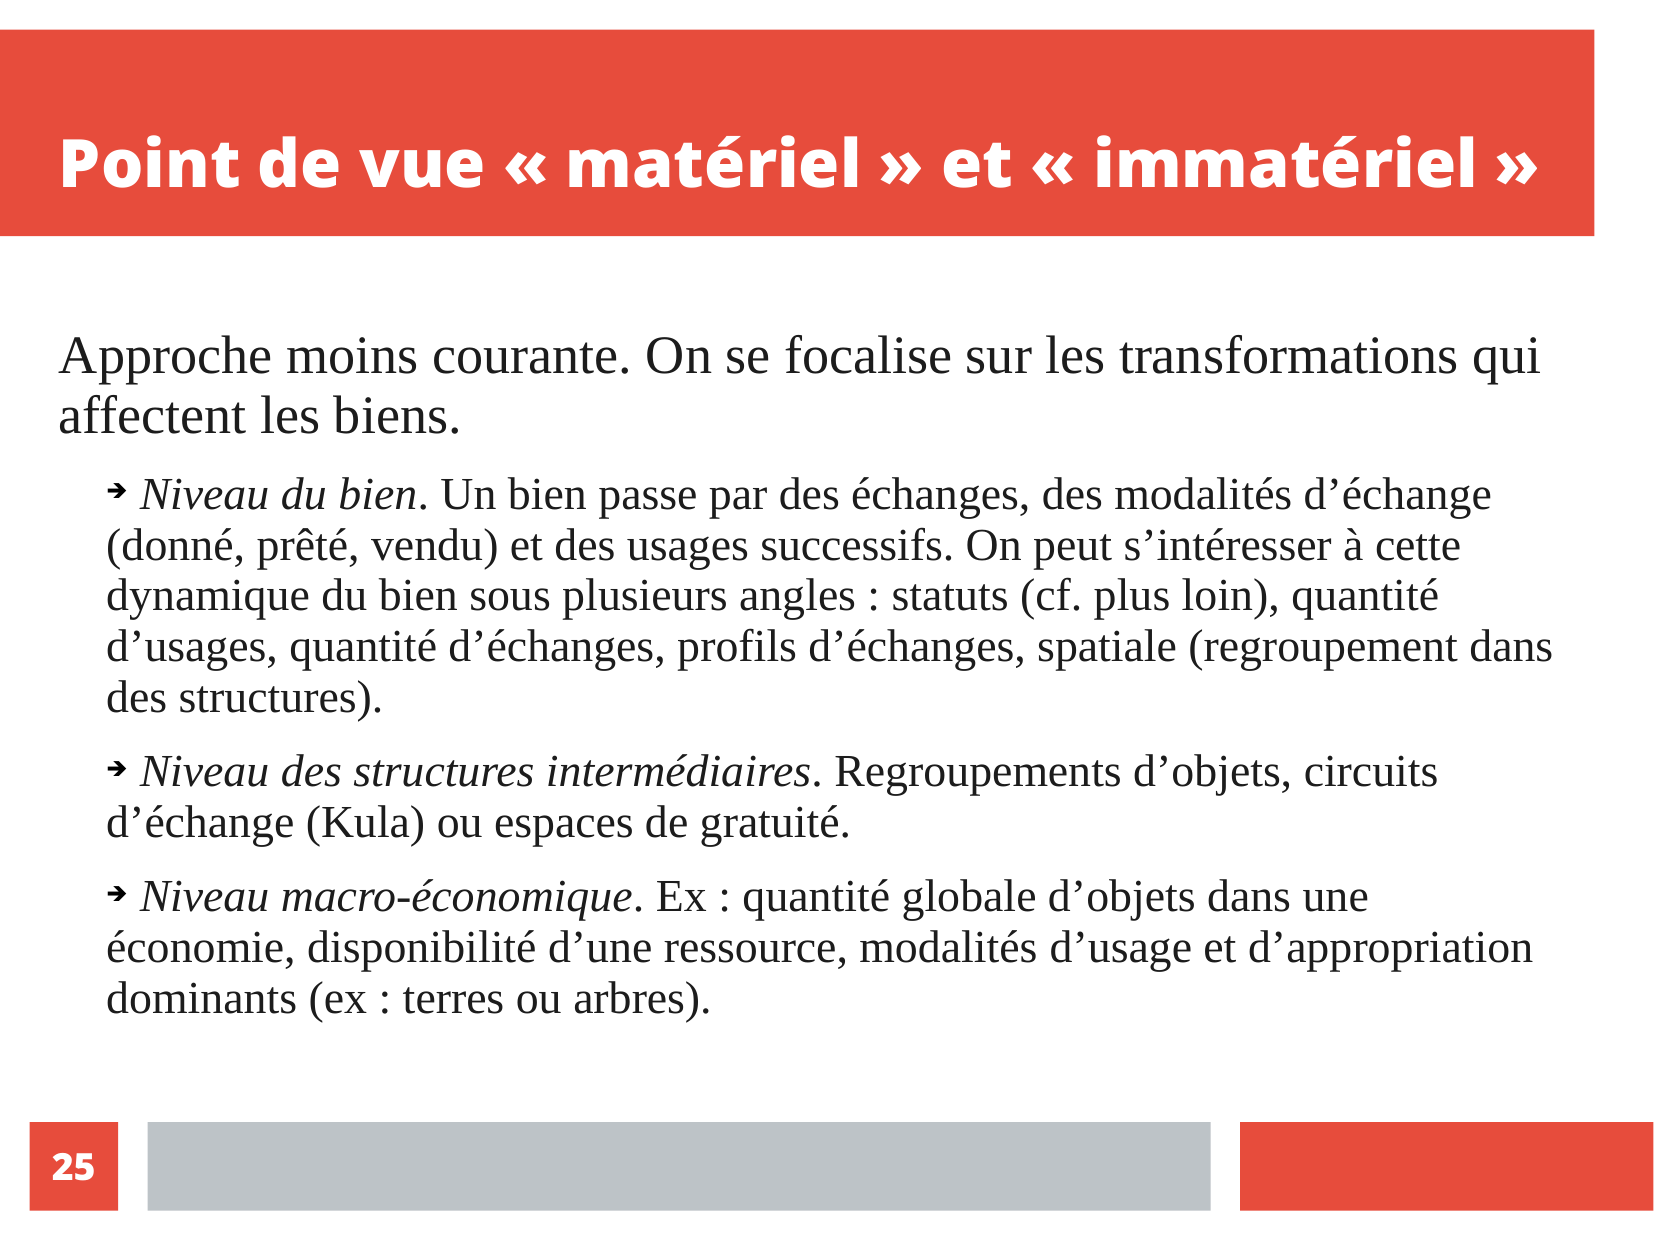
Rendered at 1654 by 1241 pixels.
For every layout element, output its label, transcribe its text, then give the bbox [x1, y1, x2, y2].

title Point de vue « matériel » et « immatériel » [59, 59, 1595, 207]
list Approche moins courante. On se focalise sur les transformations qui affectent les biens. Niveau du bien. Un bien passe par des échanges, des modalités d’échange (donné, prêté, vendu) et des usages successifs. On peut s’intéresser à cette dynamique du bien sous plusieurs angles : statuts (cf. plus loin), quantité d’usages, quantité d’échanges, profils d’échanges, spatiale (regroupement dans des structures). Niveau des structures intermédiaires. Regroupements d’objets, circuits d’échange (Kula) ou espaces de gratuité. Niveau macro-économique. Ex : quantité globale d’objets dans une économie, disponibilité d’une ressource, modalités d’usage et d’appropriation dominants (ex : terres ou arbres). [59, 324, 1565, 1093]
